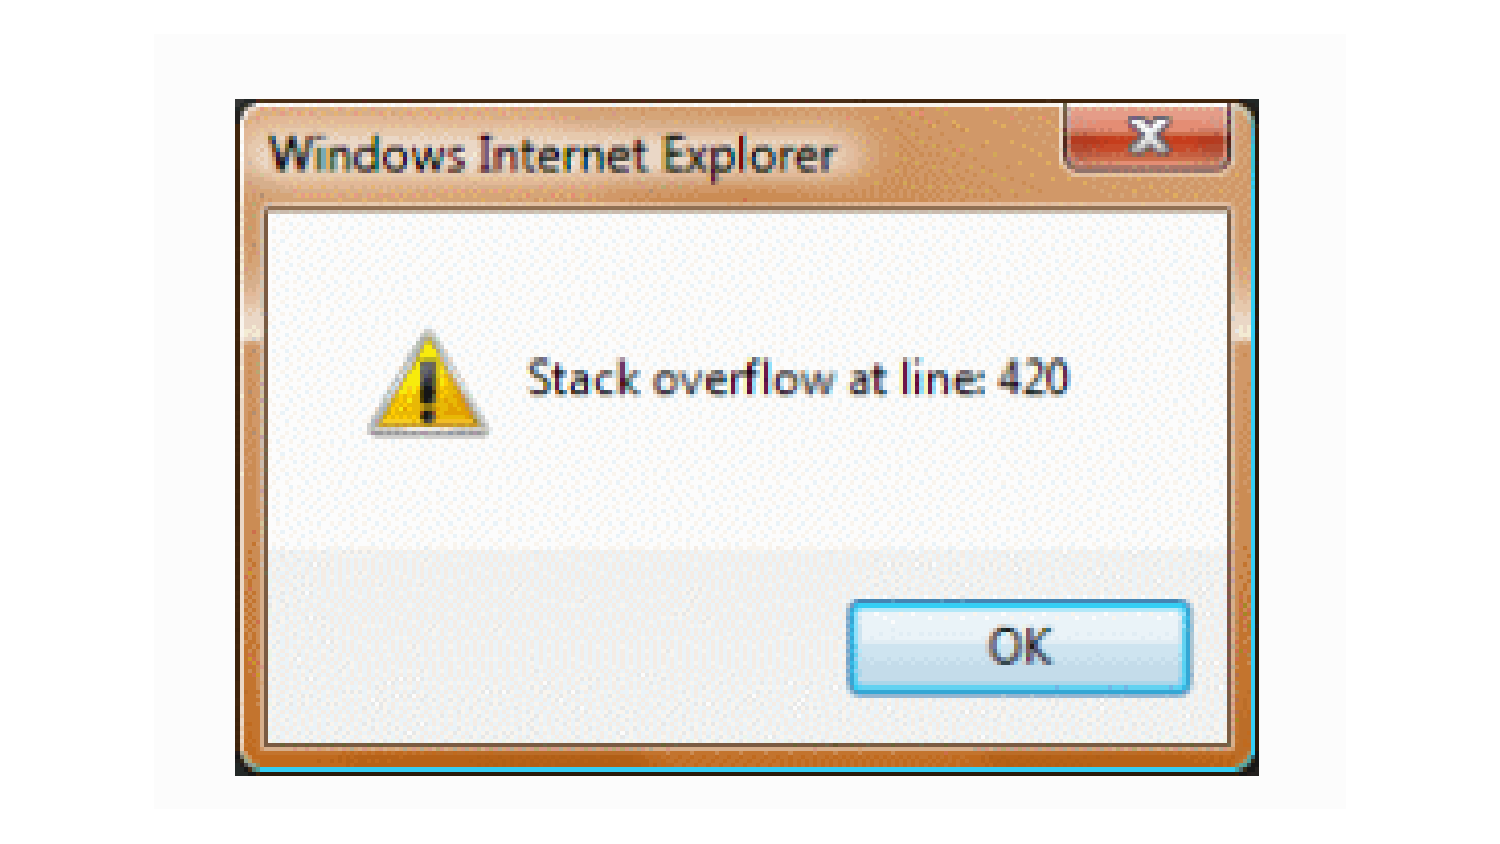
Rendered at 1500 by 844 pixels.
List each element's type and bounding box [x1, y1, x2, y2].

picture [154, 34, 1346, 809]
